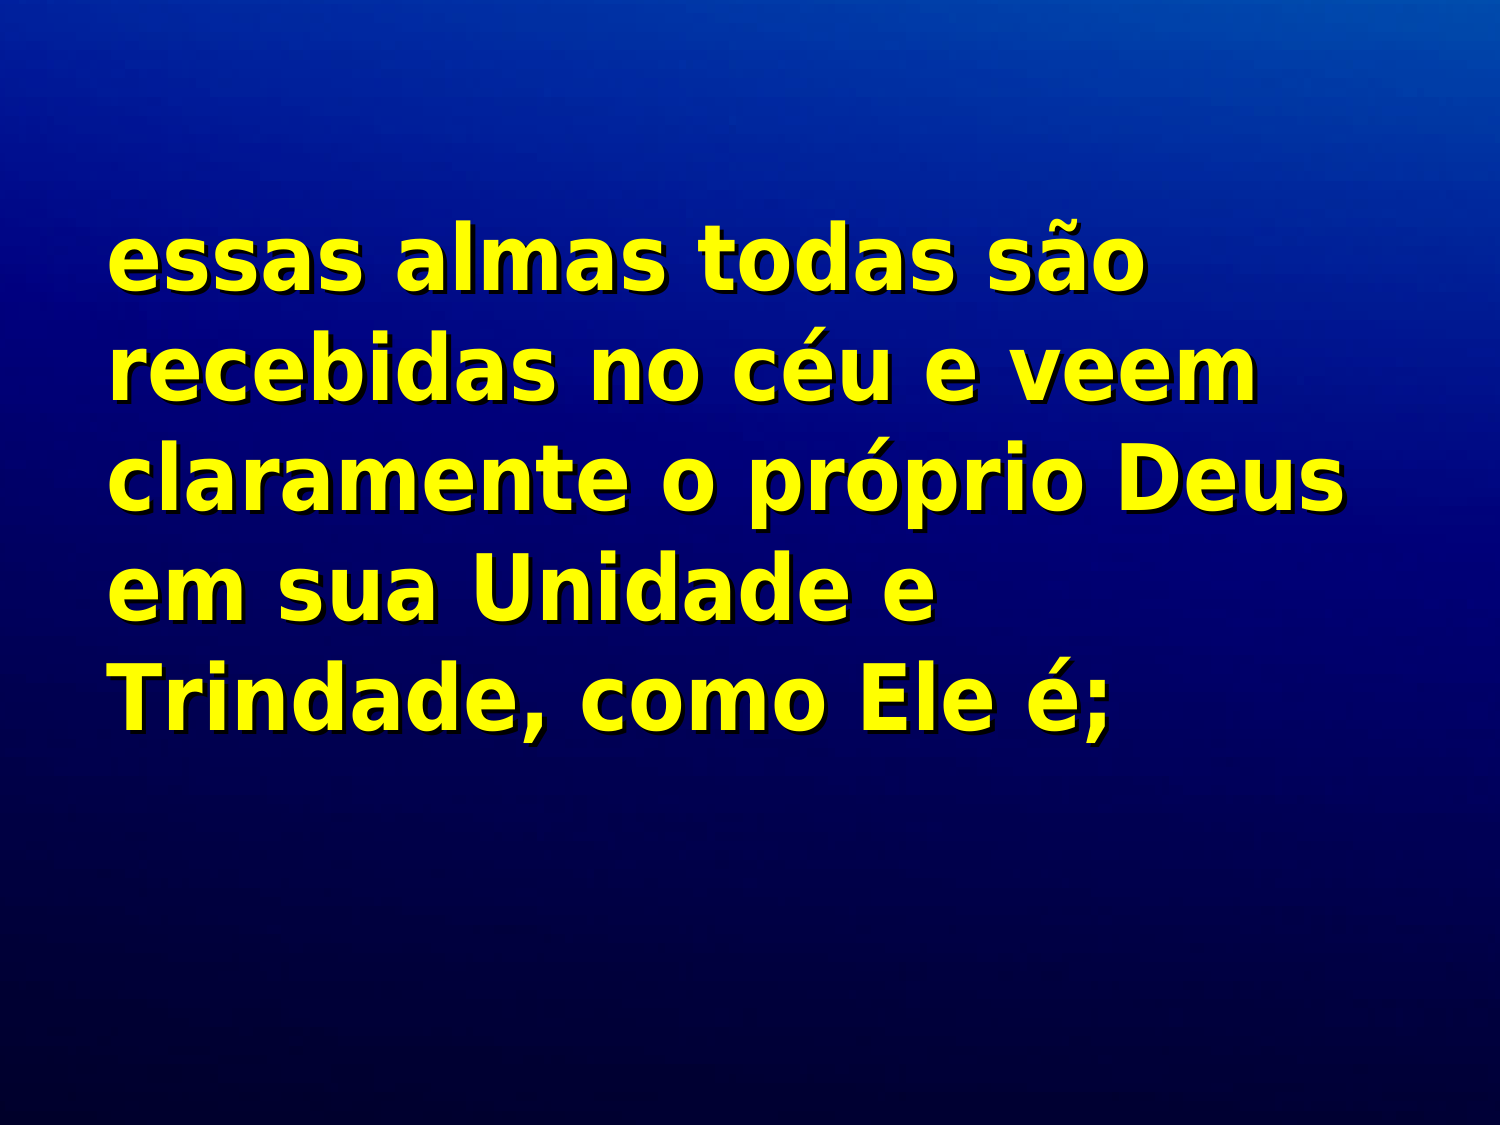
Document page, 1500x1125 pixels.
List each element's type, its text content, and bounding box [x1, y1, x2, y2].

text_box essas almas todas são recebidas no céu e veem claramente o próprio Deus em sua Unidade e Trindade, como Ele é; [92, 82, 1418, 1040]
picture [0, 0, 1500, 1125]
